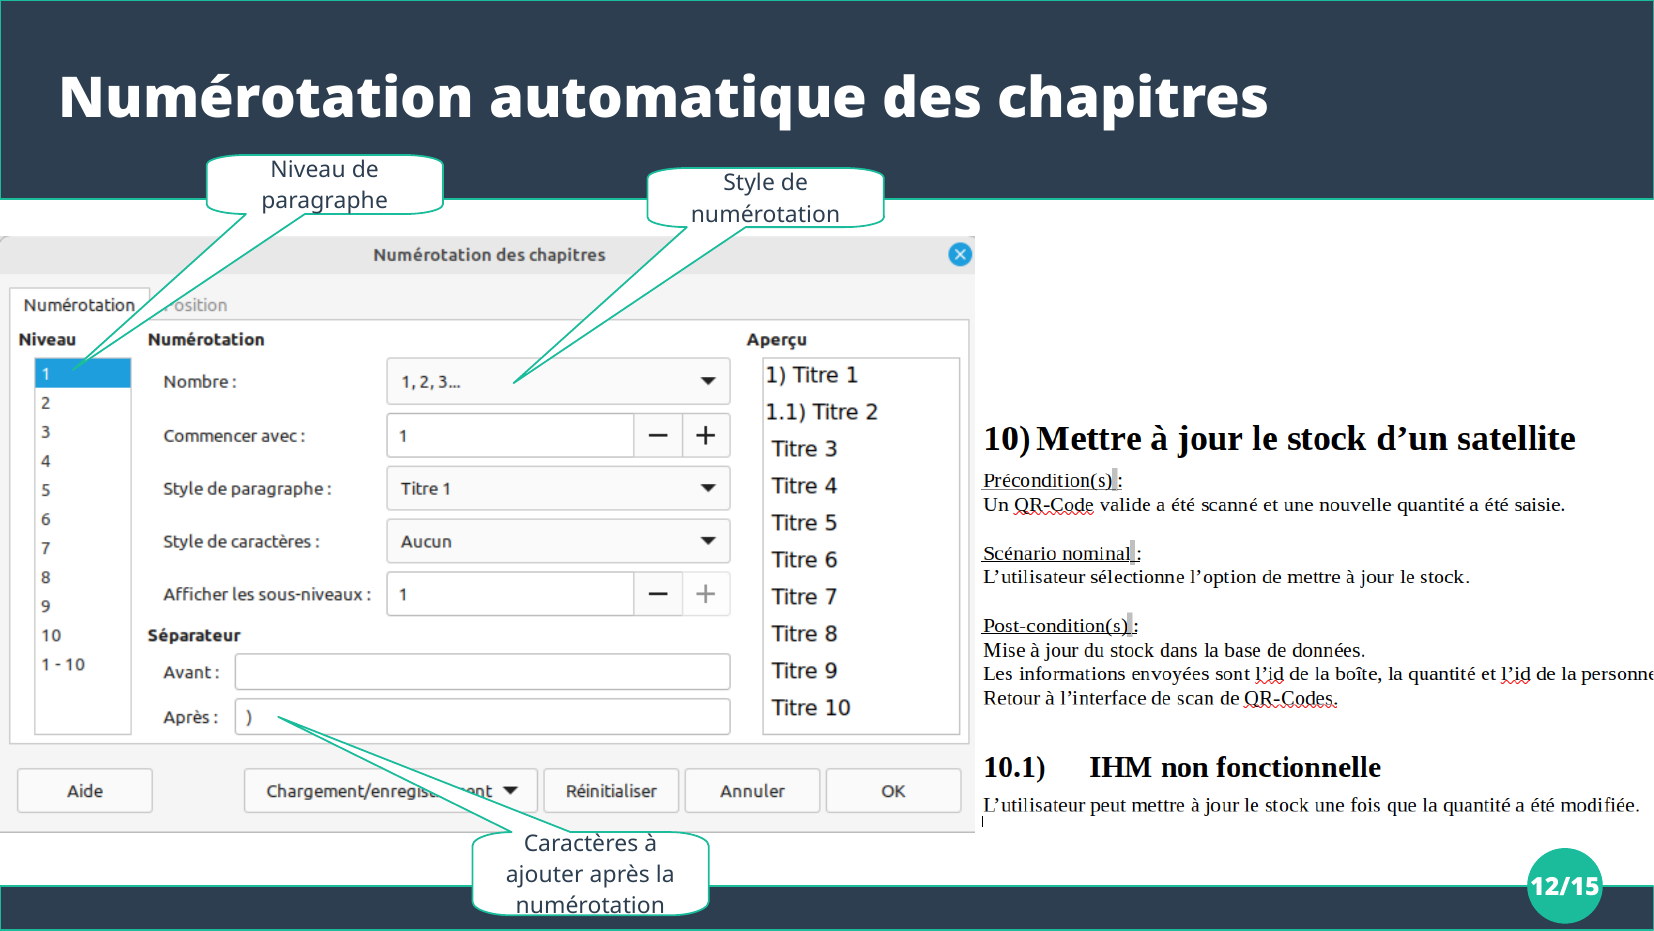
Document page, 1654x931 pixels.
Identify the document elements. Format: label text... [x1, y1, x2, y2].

picture [979, 413, 1654, 827]
text_box Caractères à ajouter après la numérotation [278, 716, 709, 916]
text_box Niveau de paragraphe [72, 154, 443, 371]
text_box Style de numérotation [513, 168, 884, 384]
picture [0, 236, 975, 833]
title Numérotation automatique des chapitres [59, 37, 1595, 155]
